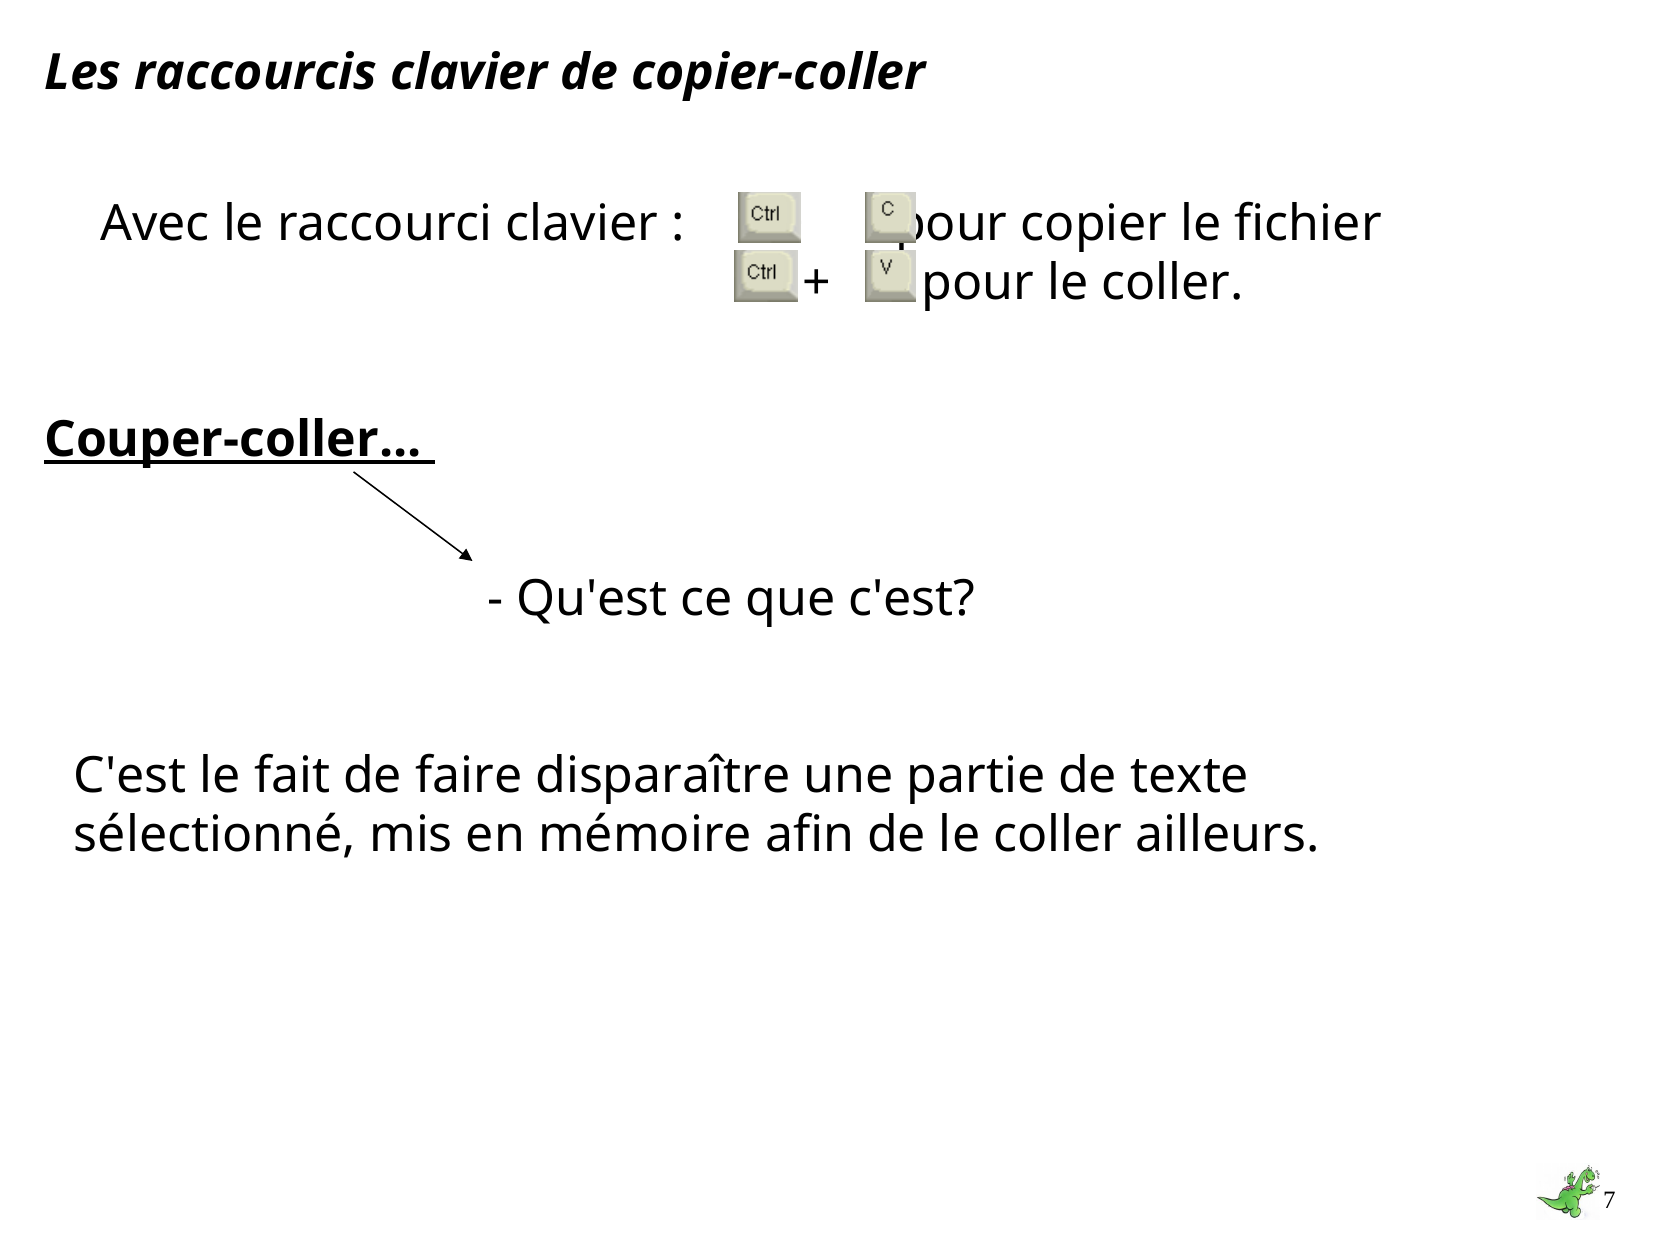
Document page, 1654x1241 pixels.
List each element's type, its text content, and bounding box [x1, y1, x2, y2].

picture [738, 192, 801, 243]
text_box 7 [1603, 1186, 1632, 1214]
picture [734, 250, 798, 302]
text_box Couper-coller... [29, 425, 1624, 527]
text_box - Qu'est ce que c'est? [524, 584, 547, 612]
text_box C'est le fait de faire disparaître une partie de texte sélectionné, mis en mémoire afin de le coller ailleurs. [59, 761, 1595, 892]
picture [865, 250, 916, 302]
picture [1536, 1163, 1600, 1220]
picture [865, 192, 916, 243]
text_box Avec le raccourci clavier : + pour copier le fichier + pour le coller. [85, 209, 1551, 340]
text_box - Qu'est ce que c'est? [472, 584, 1123, 656]
text_box Les raccourcis clavier de copier-coller [29, 59, 1418, 130]
